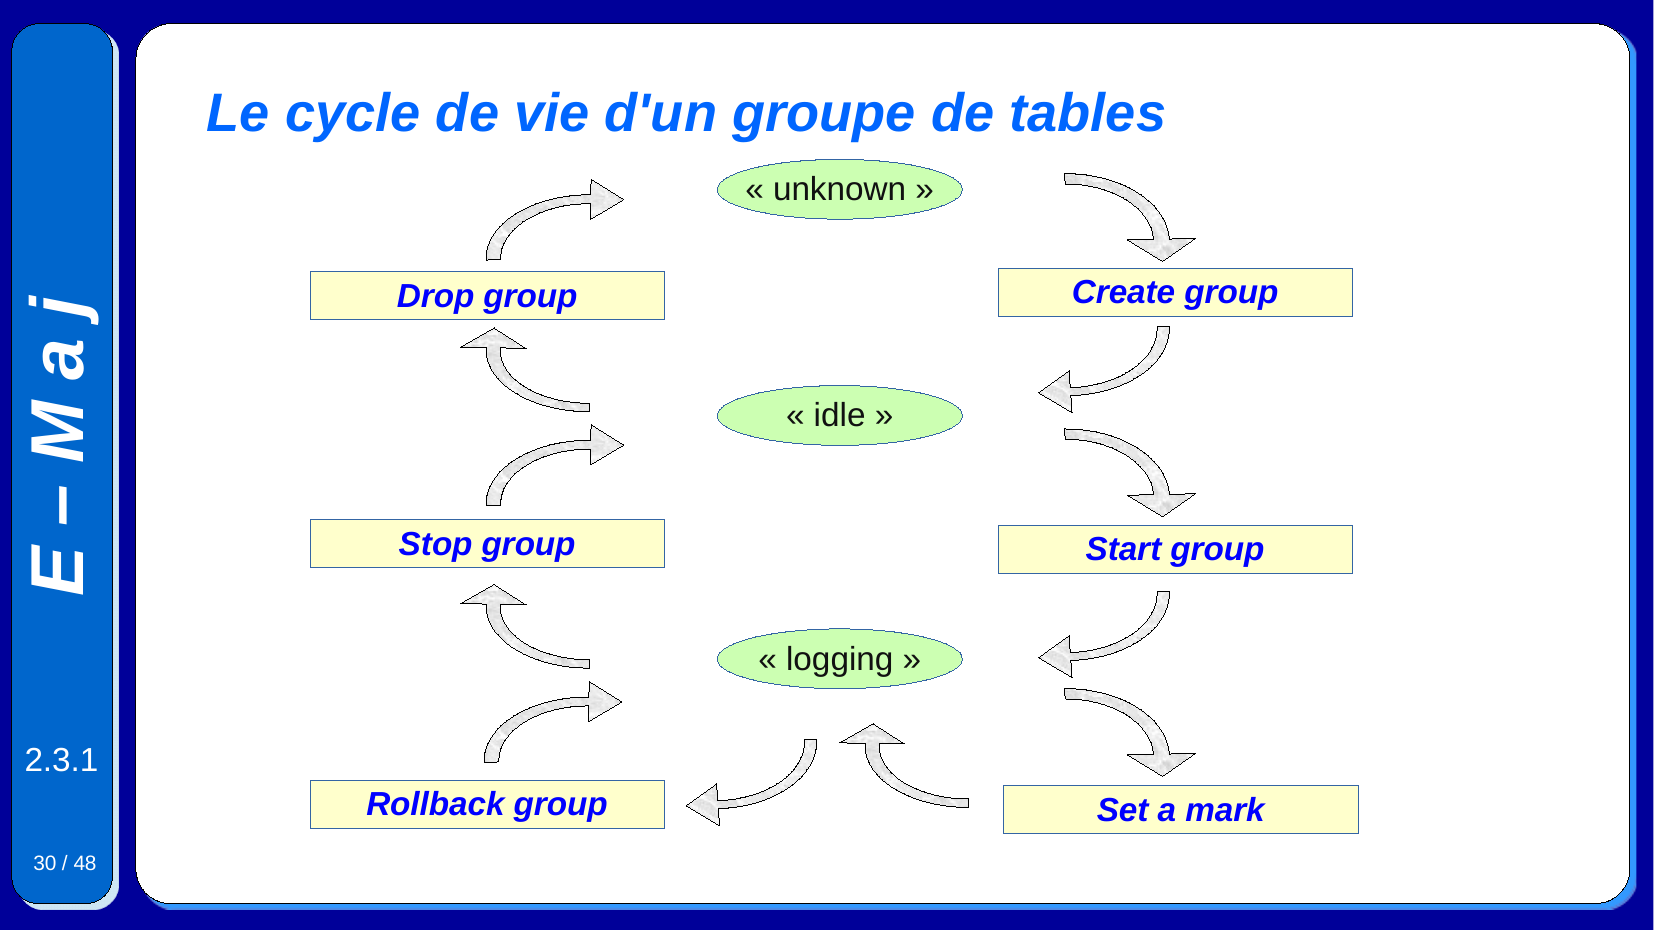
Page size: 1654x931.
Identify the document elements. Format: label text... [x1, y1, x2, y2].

text_box [1064, 428, 1196, 517]
text_box « unknown » [717, 159, 963, 220]
text_box « idle » [717, 385, 963, 446]
text_box [686, 739, 817, 826]
text_box [839, 723, 969, 808]
text_box [486, 179, 624, 261]
title Le cycle de vie d'un groupe de tables [206, 34, 1593, 191]
text_box [1064, 173, 1196, 262]
text_box Create group [998, 268, 1353, 317]
text_box Start group [998, 525, 1353, 574]
text_box [486, 424, 624, 506]
text_box [460, 327, 590, 412]
text_box Rollback group [310, 780, 665, 829]
text_box Stop group [310, 519, 665, 568]
text_box [1038, 591, 1170, 678]
text_box [460, 584, 590, 669]
text_box [484, 681, 622, 763]
text_box « logging » [717, 628, 963, 689]
text_box Set a mark [1003, 785, 1359, 834]
text_box [1064, 688, 1196, 777]
text_box Drop group [310, 271, 665, 320]
text_box [1038, 326, 1170, 413]
